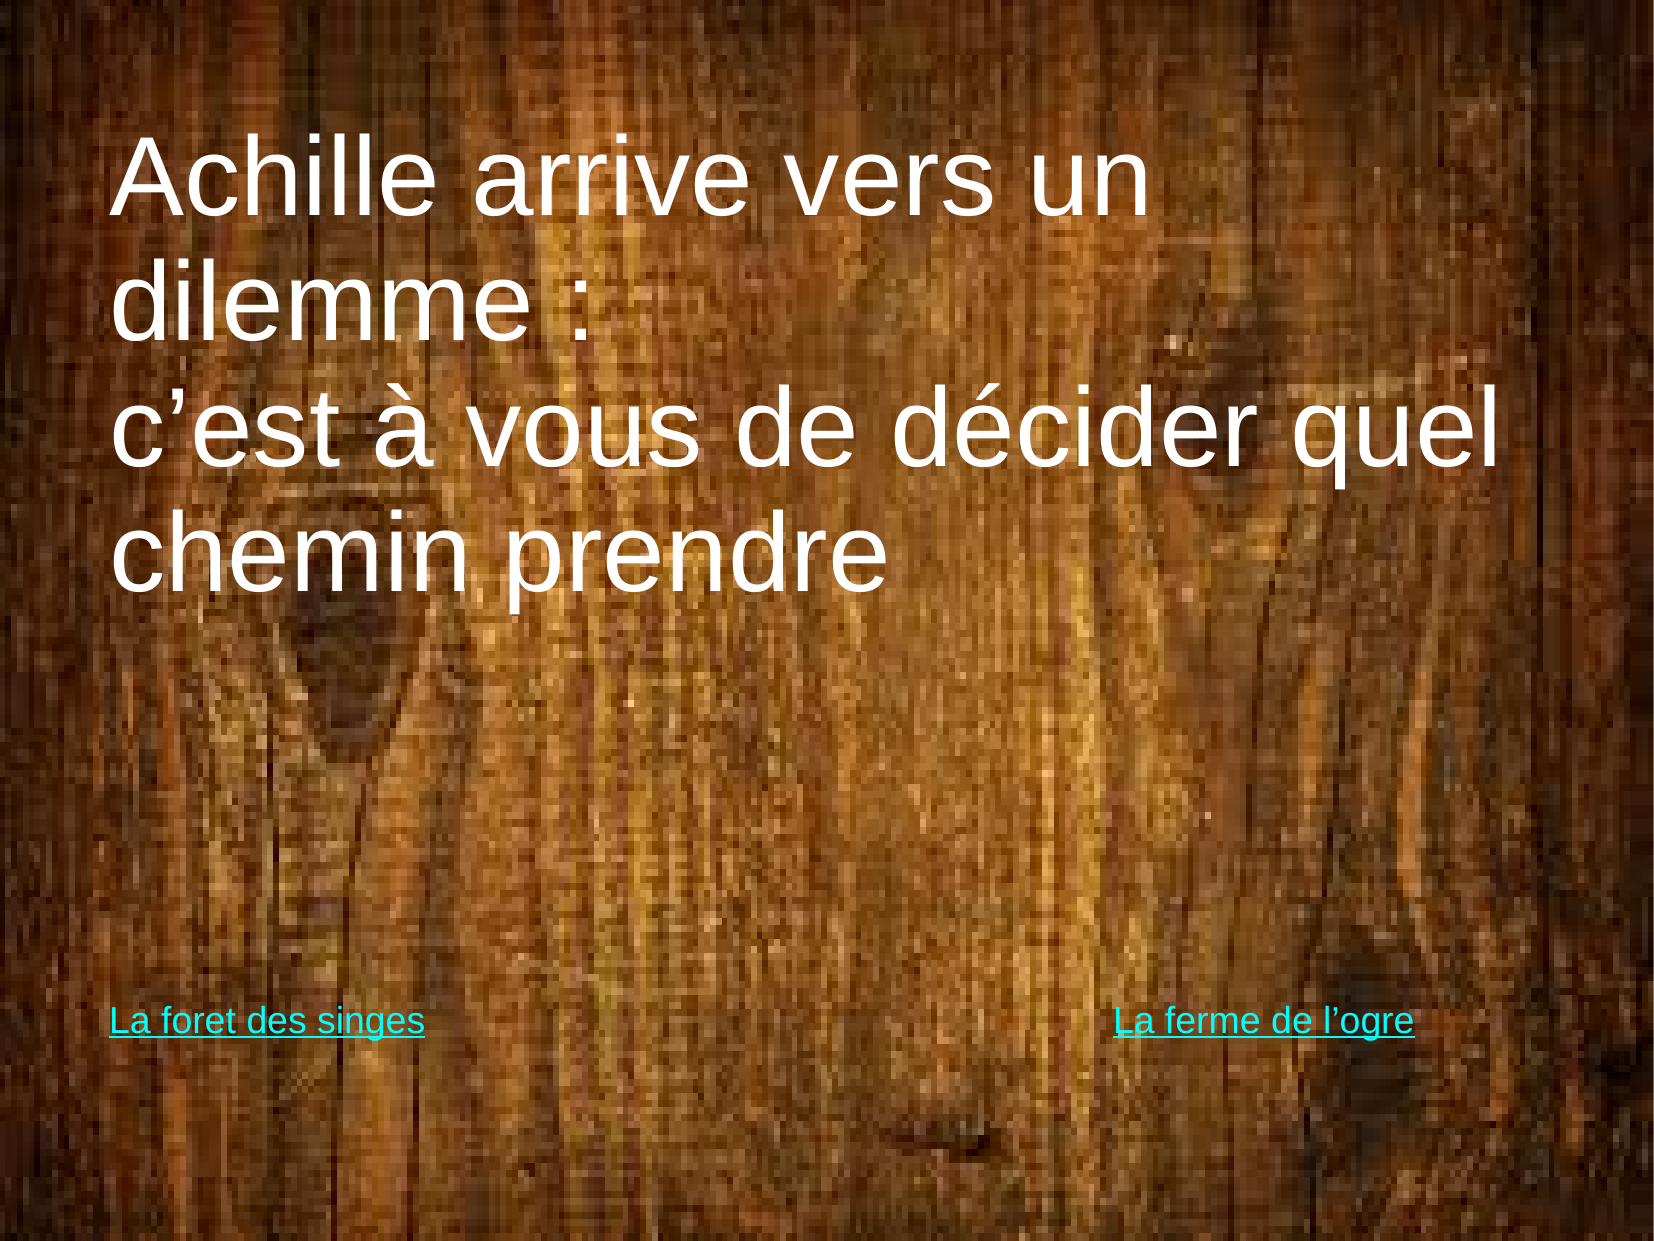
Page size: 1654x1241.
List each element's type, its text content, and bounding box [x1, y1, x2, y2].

text_box Achille arrive vers un dilemme : c’est à vous de décider quel chemin prendre [94, 106, 1595, 624]
picture [0, 0, 1654, 1241]
text_box La foret des singes [94, 992, 591, 1049]
text_box La ferme de l’ogre [1098, 992, 1595, 1049]
